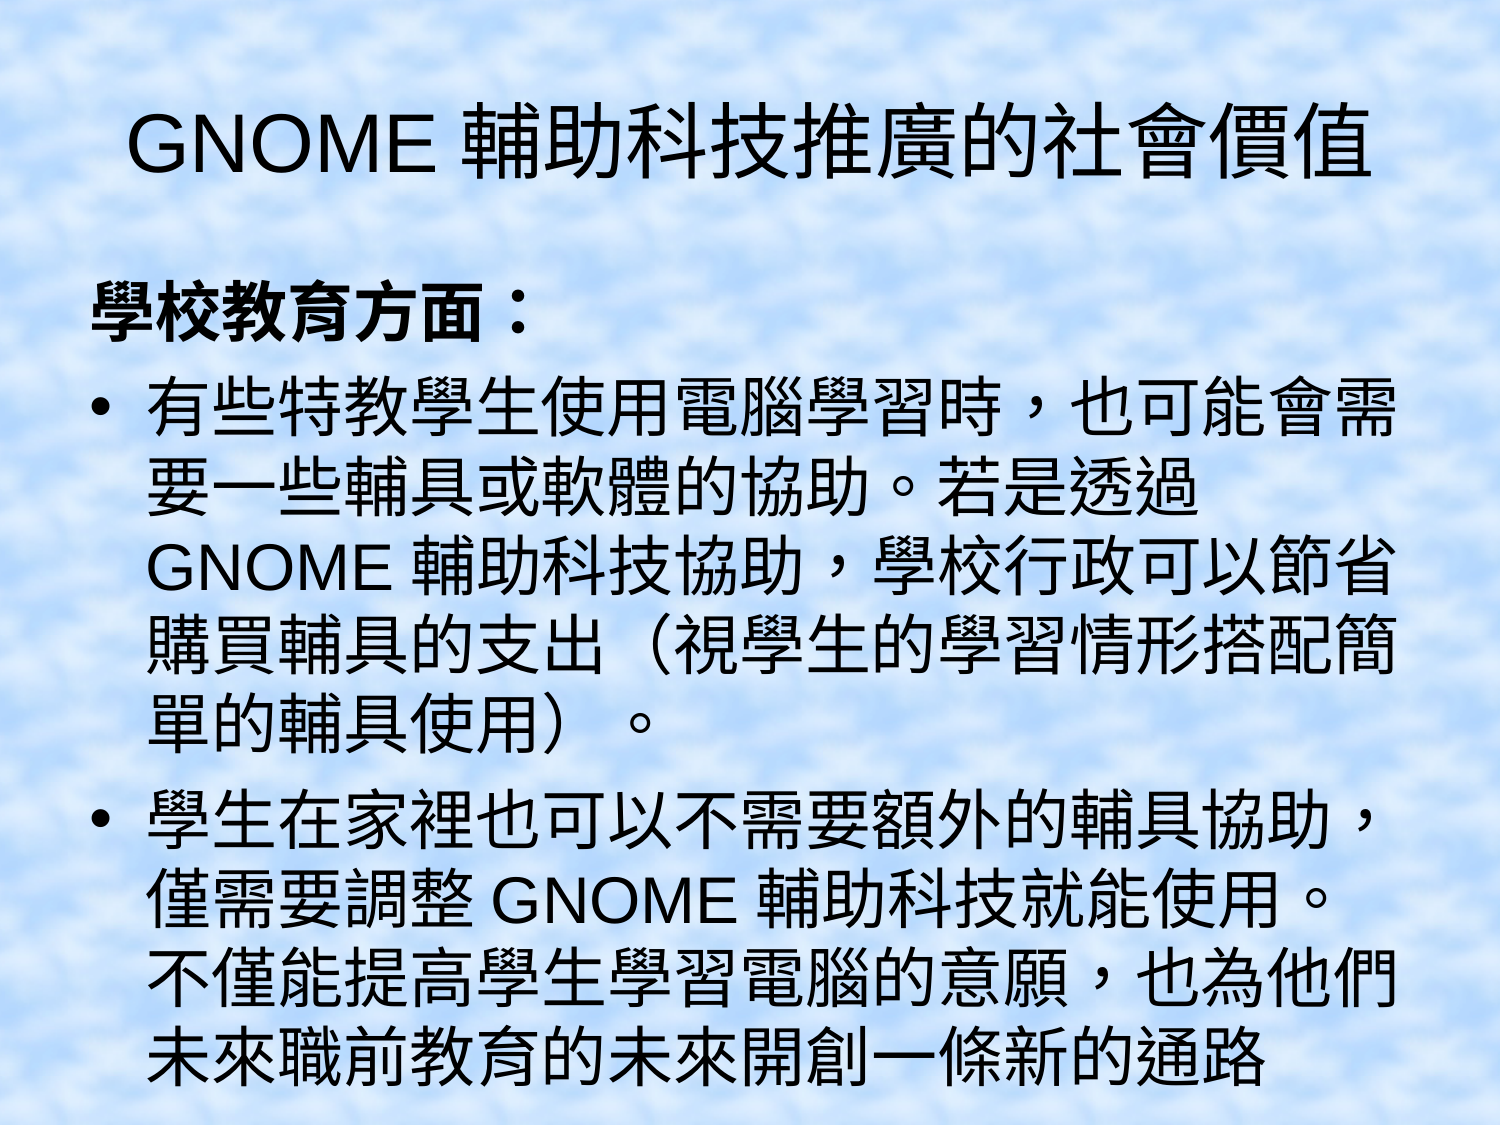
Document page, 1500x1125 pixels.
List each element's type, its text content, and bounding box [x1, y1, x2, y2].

list 學校教育方面： 有些特教學生使用電腦學習時，也可能會需要一些輔具或軟體的協助。若是透過GNOME輔助科技協助，學校行政可以節省購買輔具的支出（視學生的學習情形搭配簡單的輔具使用）。 學生在家裡也可以不需要額外的輔具協助，僅需要調整GNOME輔助科技就能使用。不僅能提高學生學習電腦的意願，也為他們未來職前教育的未來開創一條新的通路 [75, 262, 1426, 1111]
title GNOME輔助科技推廣的社會價值 [75, 20, 1426, 257]
picture [0, 0, 1500, 1125]
